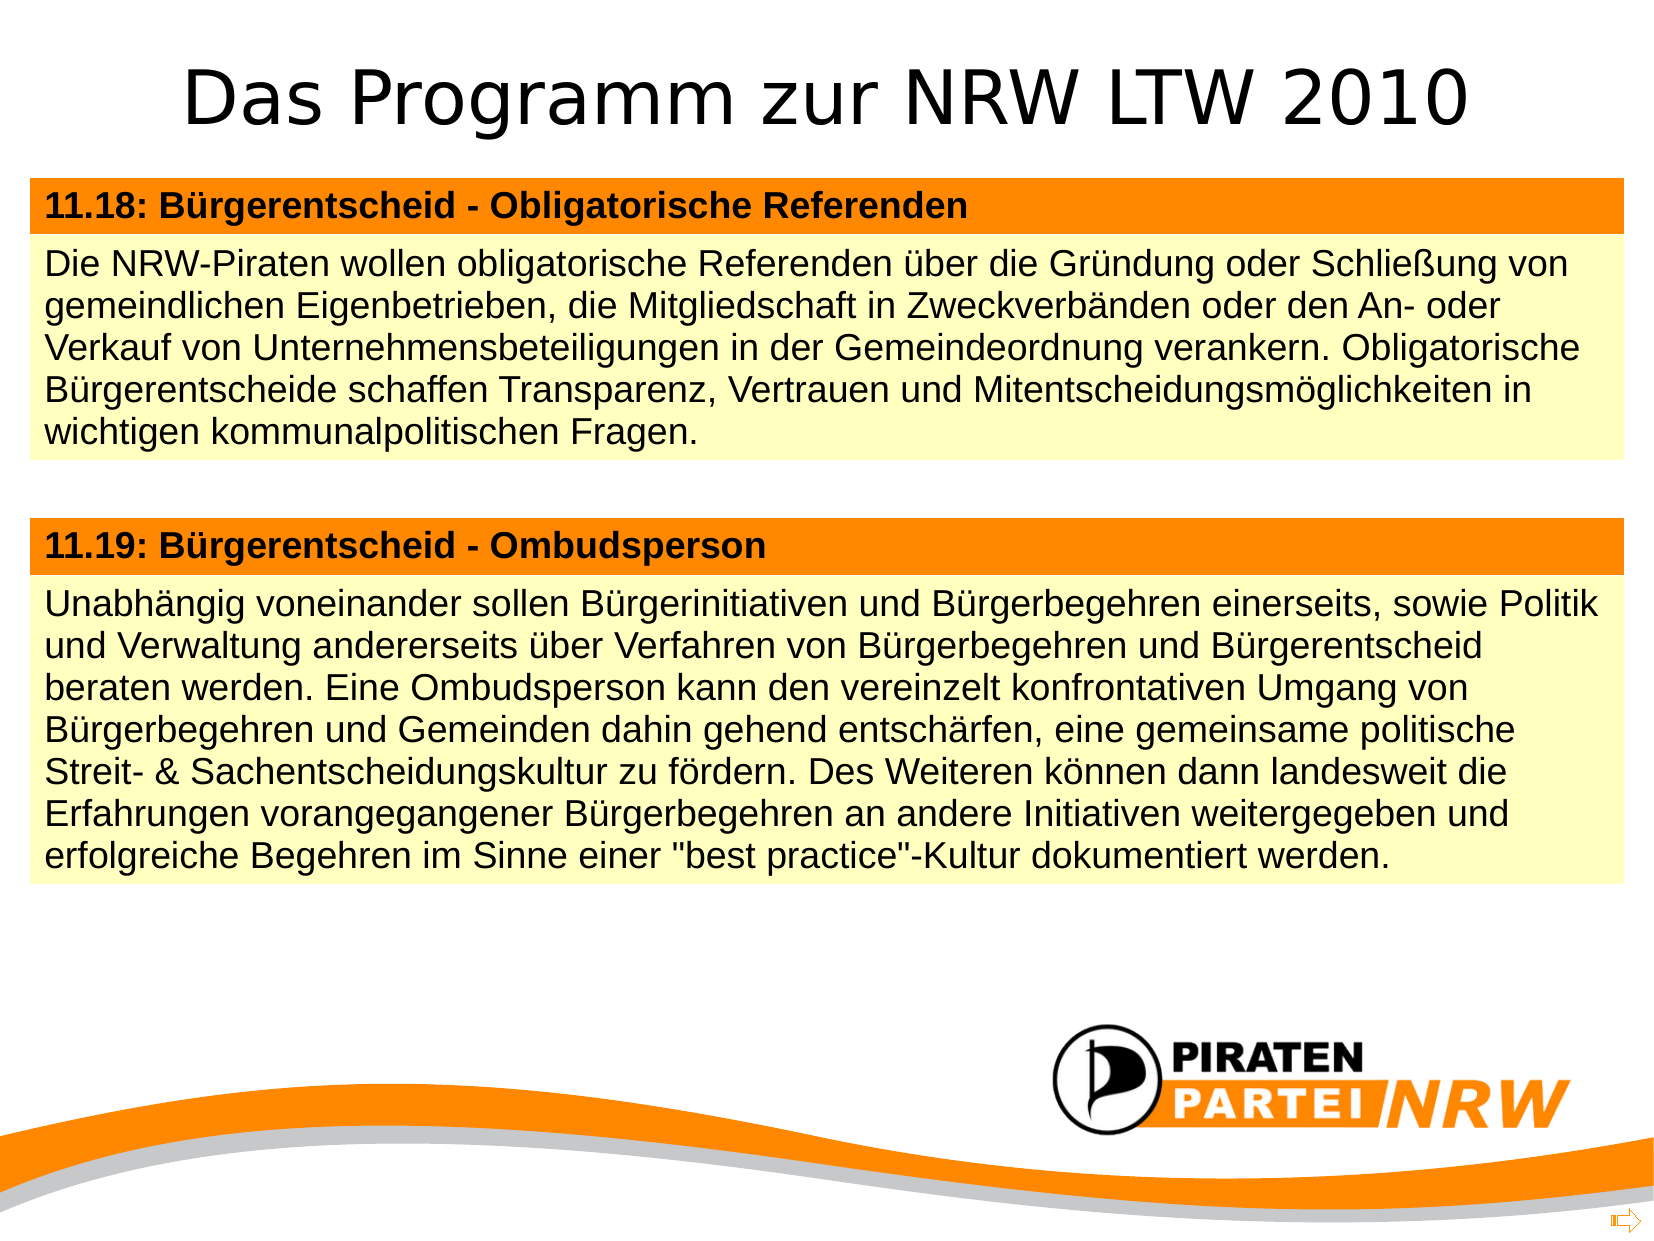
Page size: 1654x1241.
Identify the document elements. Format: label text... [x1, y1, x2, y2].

table_cell Die NRW-Piraten wollen obligatorische Referenden über die Gründung oder Schließung von gemeindlichen Eigenbetrieben, die Mitgliedschaft in Zweckverbänden oder den An- oder Verkauf von Unternehmensbeteiligungen in der Gemeindeordnung verankern. Obligatorische Bürgerentscheide schaffen Transparenz, Vertrauen und Mitentscheidungsmöglichkeiten in wichtigen kommunalpolitischen Fragen. [30, 235, 1624, 460]
table_cell 11.19: Bürgerentscheid - Ombudsperson [30, 518, 1624, 575]
table_header 11.18: Bürgerentscheid - Obligatorische Referenden [30, 178, 1624, 234]
table_cell [30, 461, 1624, 517]
table_cell Unabhängig voneinander sollen Bürgerinitiativen und Bürgerbegehren einerseits, sowie Politik und Verwaltung andererseits über Verfahren von Bürgerbegehren und Bürgerentscheid beraten werden. Eine Ombudsperson kann den vereinzelt konfrontativen Umgang von Bürgerbegehren und Gemeinden dahin gehend entschärfen, eine gemeinsame politische Streit- & Sachentscheidungskultur zu fördern. Des Weiteren können dann landesweit die Erfahrungen vorangegangener Bürgerbegehren an andere Initiativen weitergegeben und erfolgreiche Begehren im Sinne einer "best practice"-Kultur dokumentiert werden. [30, 576, 1624, 884]
title Das Programm zur NRW LTW 2010 [82, 54, 1571, 143]
picture [1045, 1021, 1579, 1140]
